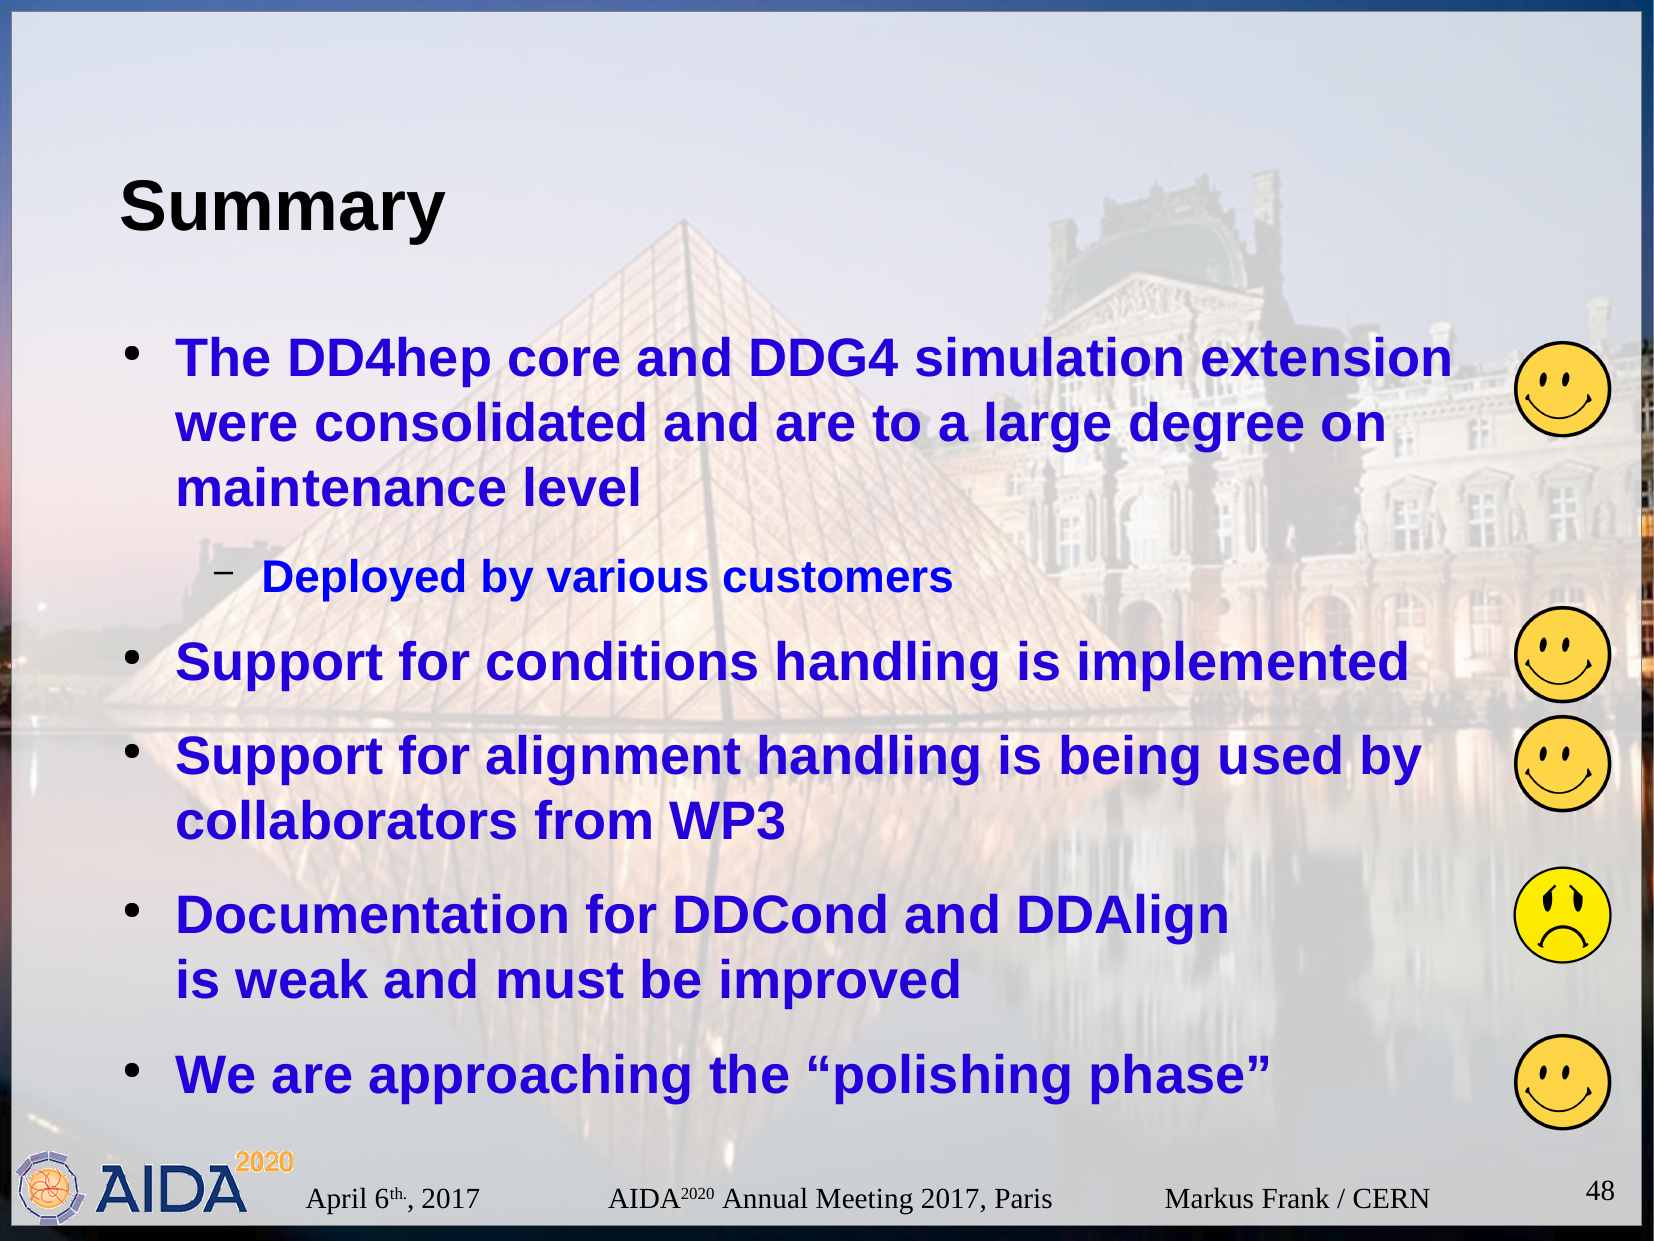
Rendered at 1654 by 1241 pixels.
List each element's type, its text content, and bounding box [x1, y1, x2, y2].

picture [0, 0, 1654, 1241]
list The DD4hep core and DDG4 simulation extension were consolidated and are to a large degree on maintenance level Deployed by various customers Support for conditions handling is implemented Support for alignment handling is being used by collaborators from WP3 Documentation for DDCond and DDAlign is weak and must be improved We are approaching the “polishing phase” [90, 315, 1586, 1232]
title Summary [78, 132, 1477, 271]
